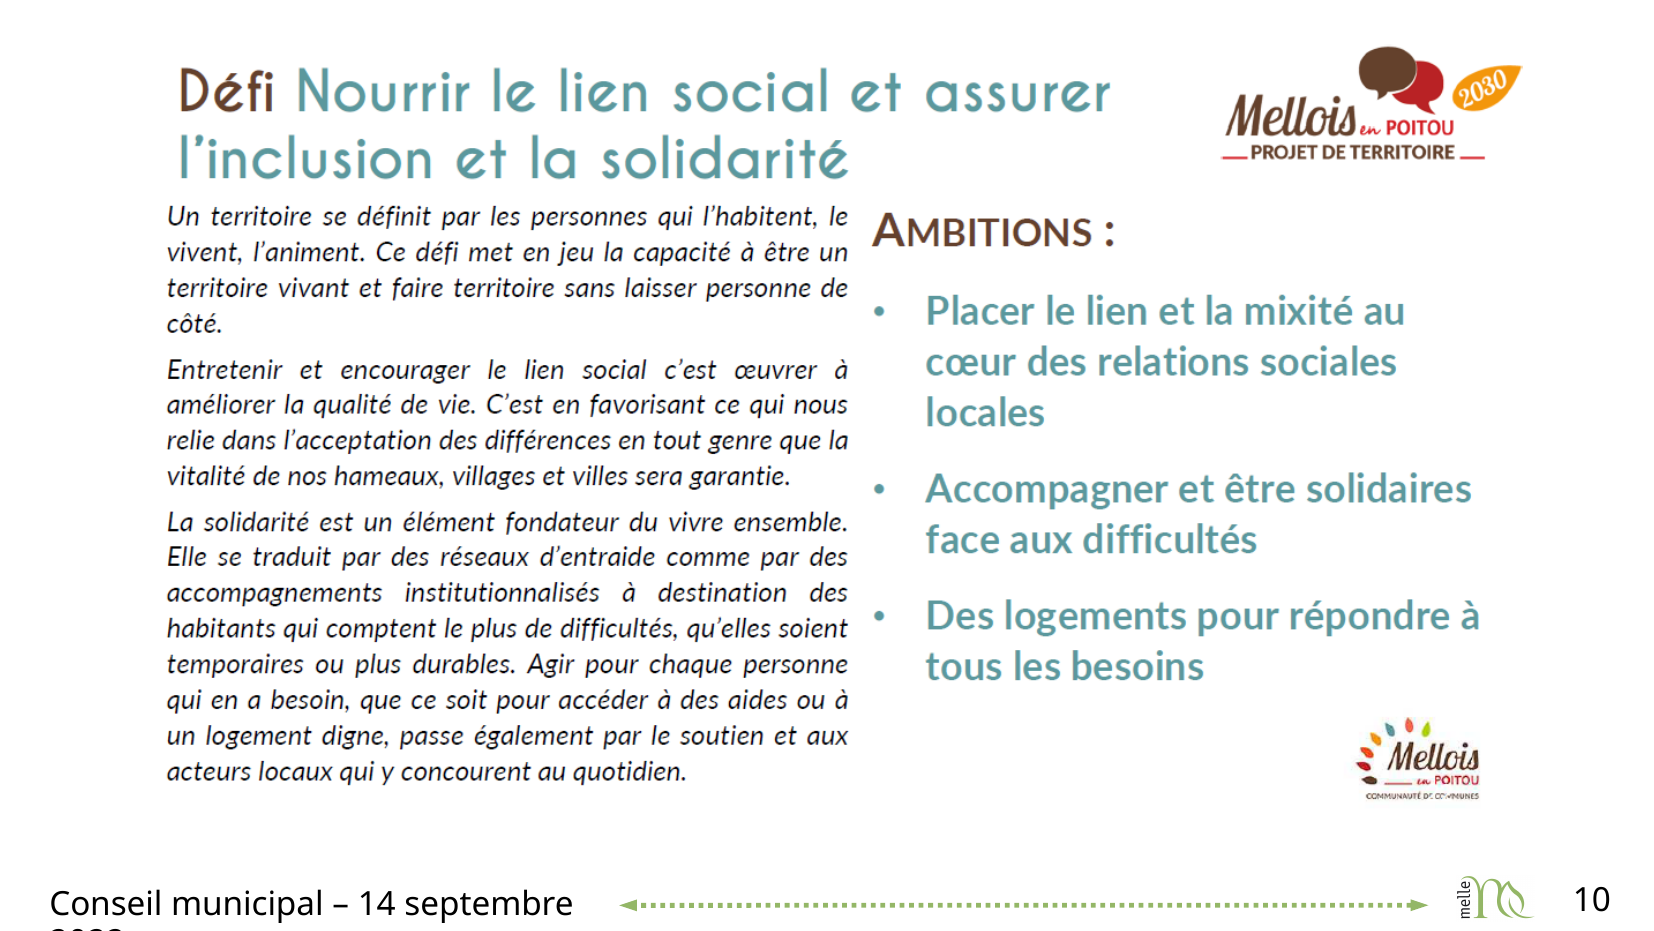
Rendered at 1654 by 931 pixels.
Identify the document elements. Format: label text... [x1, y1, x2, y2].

picture [122, 19, 1531, 821]
text_box Conseil municipal – 14 septembre 2022 [34, 875, 602, 931]
picture [1456, 875, 1535, 922]
